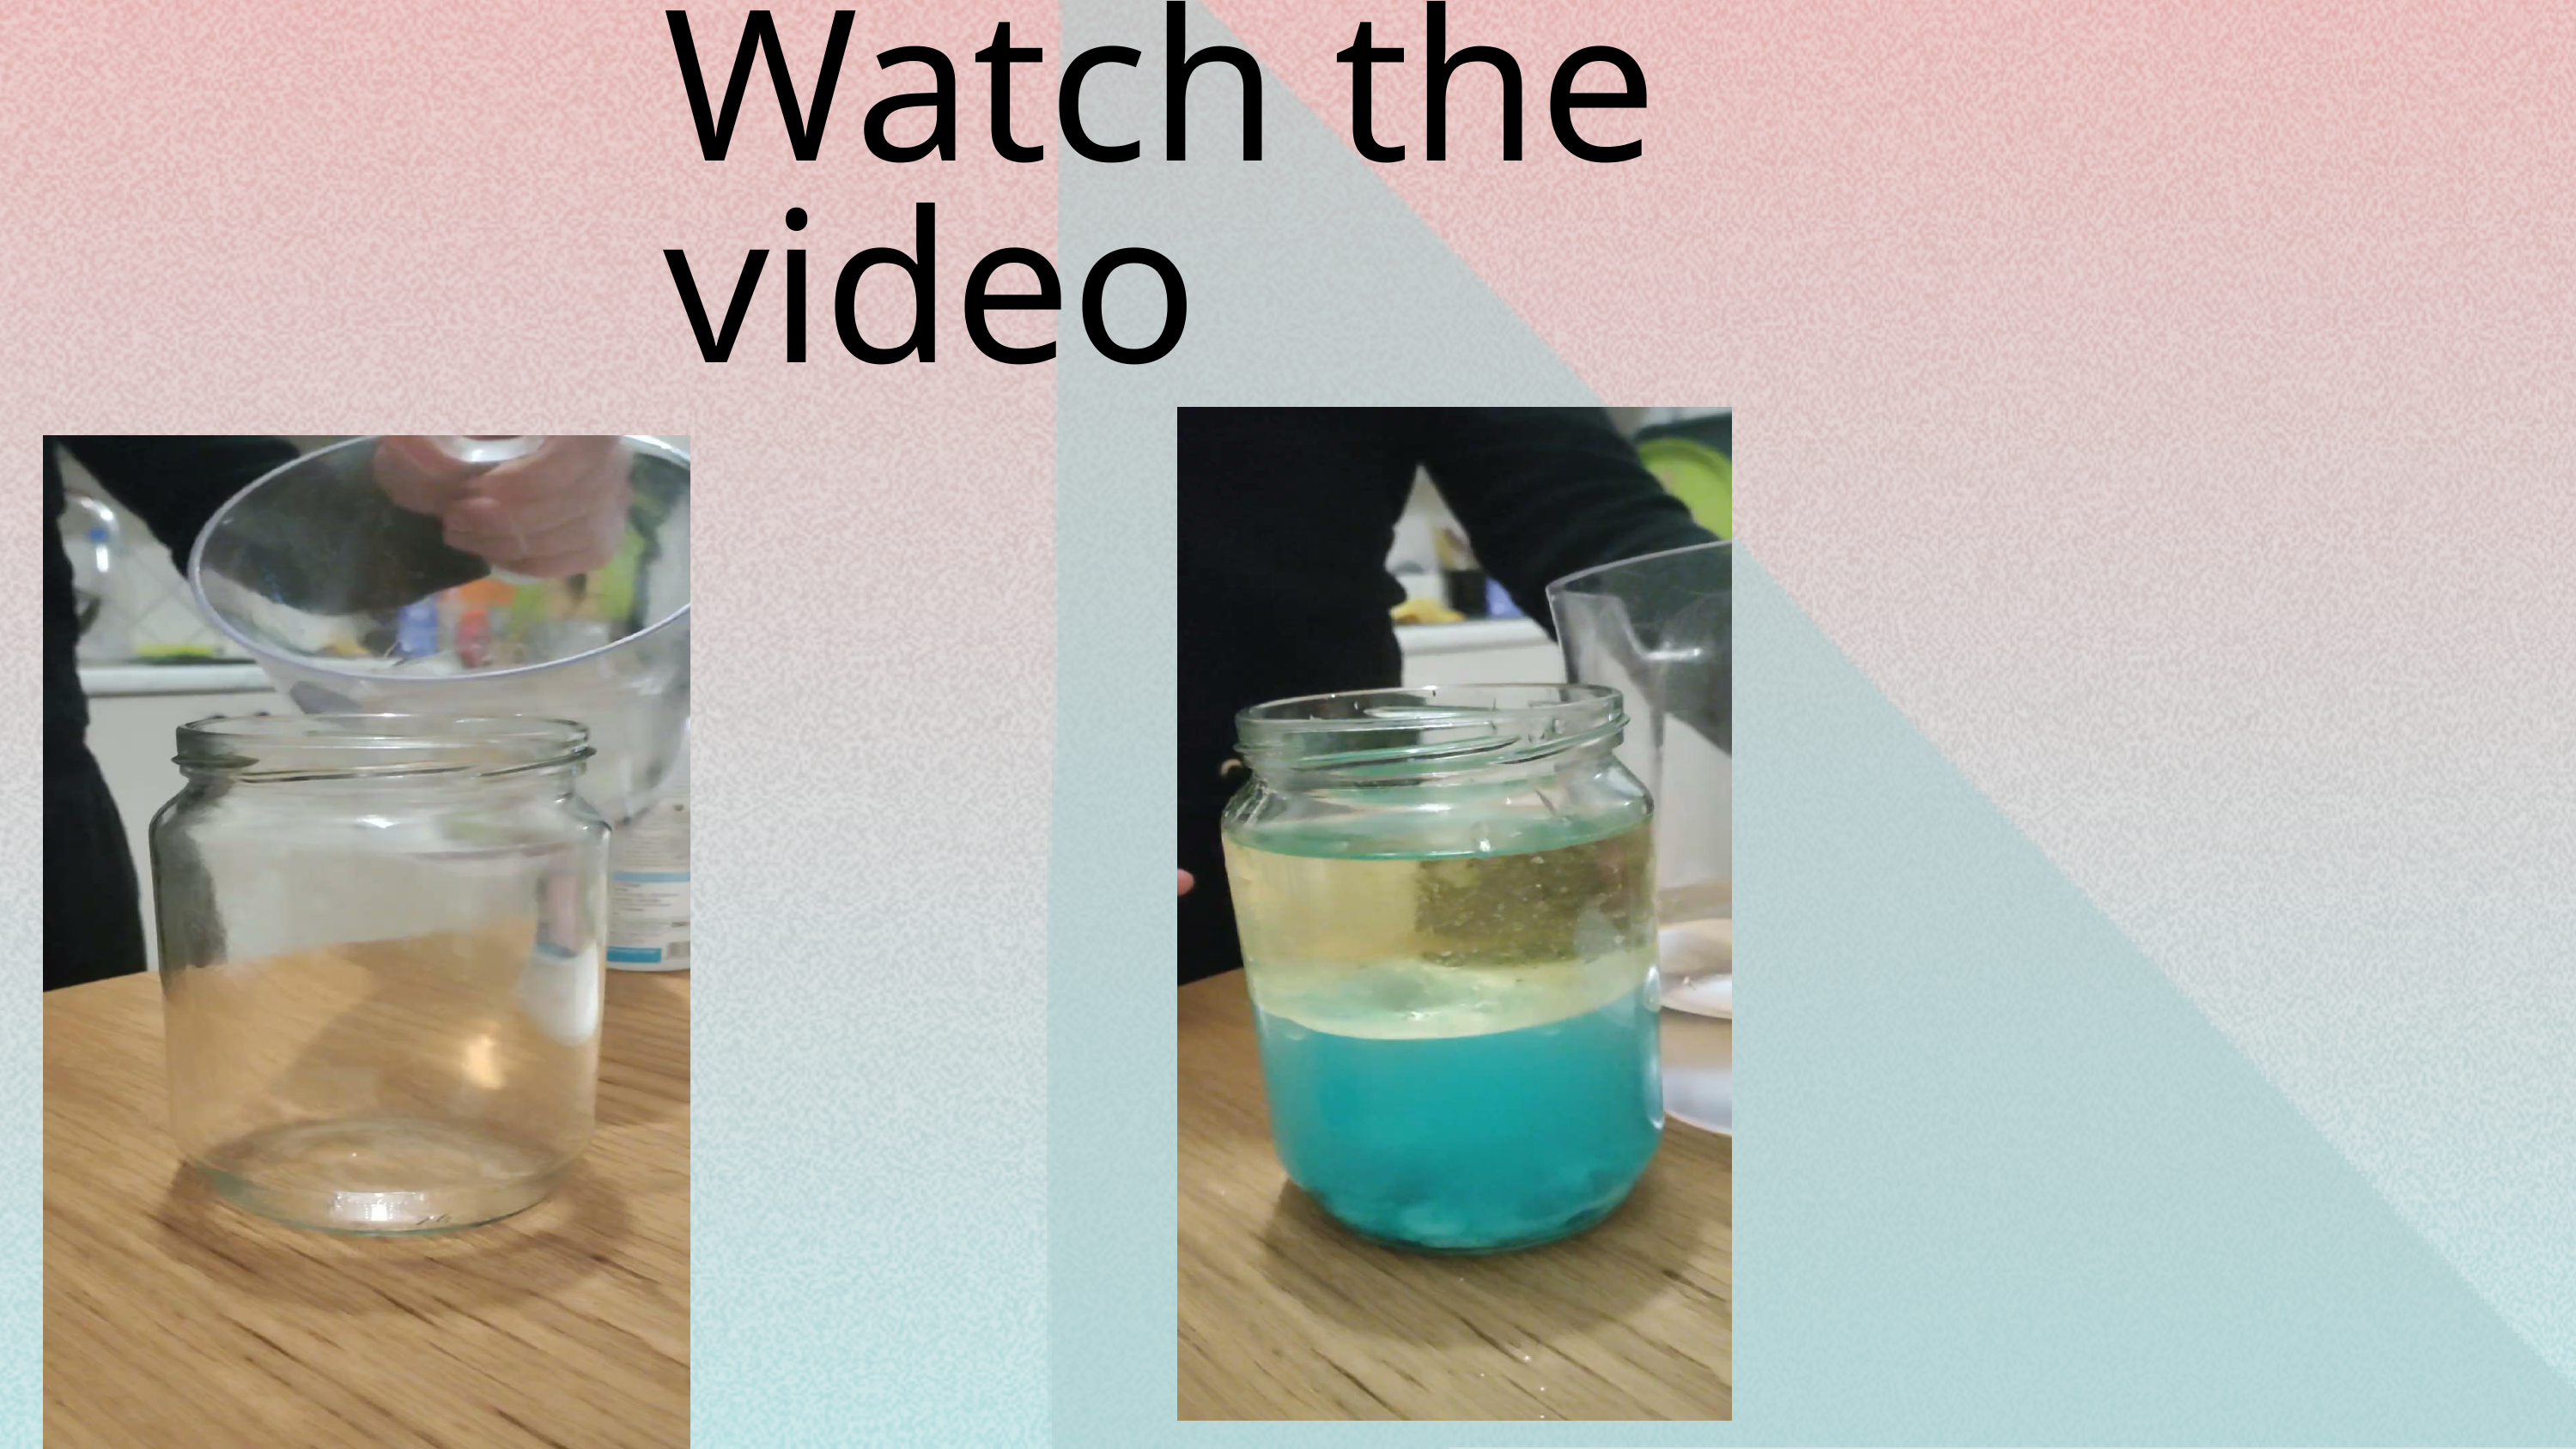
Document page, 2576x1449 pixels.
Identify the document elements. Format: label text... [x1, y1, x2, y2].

picture [43, 435, 690, 1449]
text_box [0, 0, 2576, 1449]
picture [1177, 407, 1732, 1421]
text_box Watch the video [663, 0, 2193, 403]
